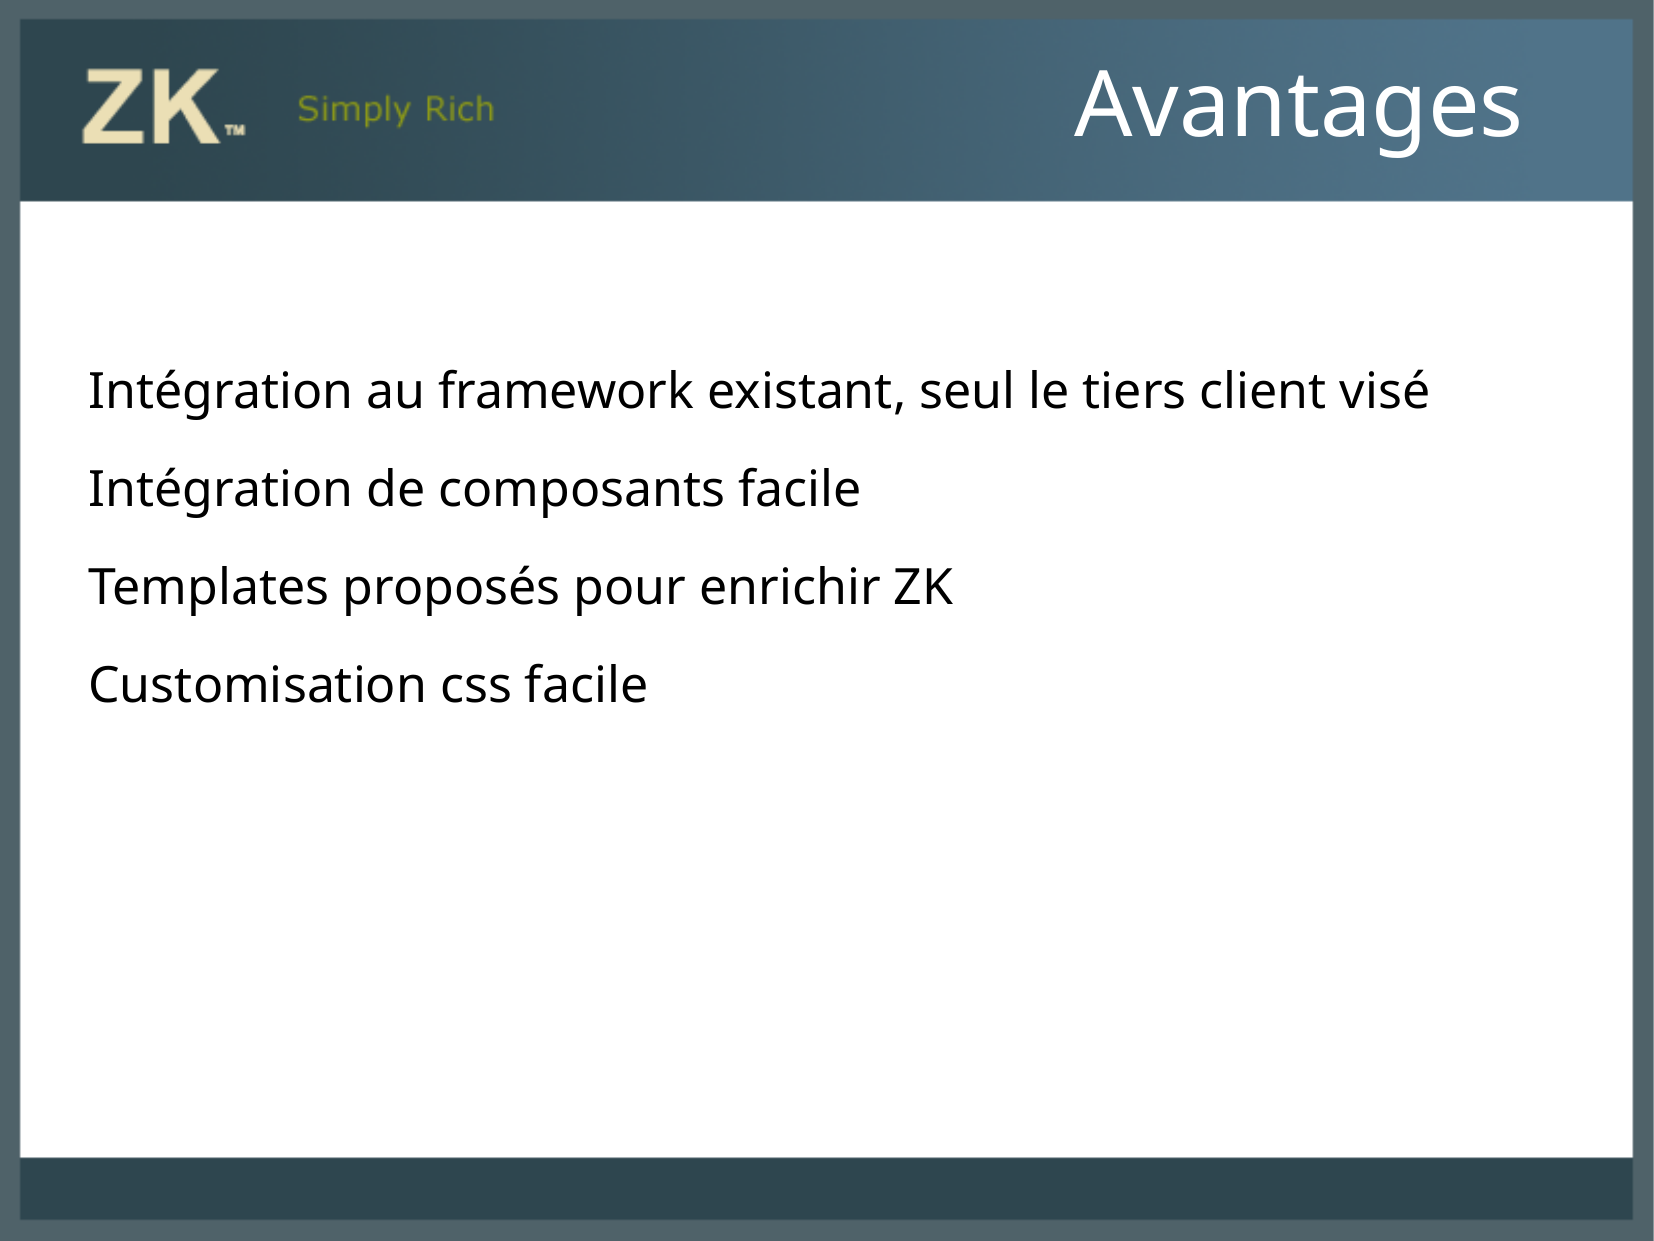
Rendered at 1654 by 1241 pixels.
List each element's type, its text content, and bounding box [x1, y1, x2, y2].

title Avantages [974, 30, 1625, 172]
picture [0, 0, 1654, 1241]
list Intégration au framework existant, seul le tiers client visé Intégration de composants facile Templates proposés pour enrichir ZK Customisation css facile [70, 355, 1495, 746]
